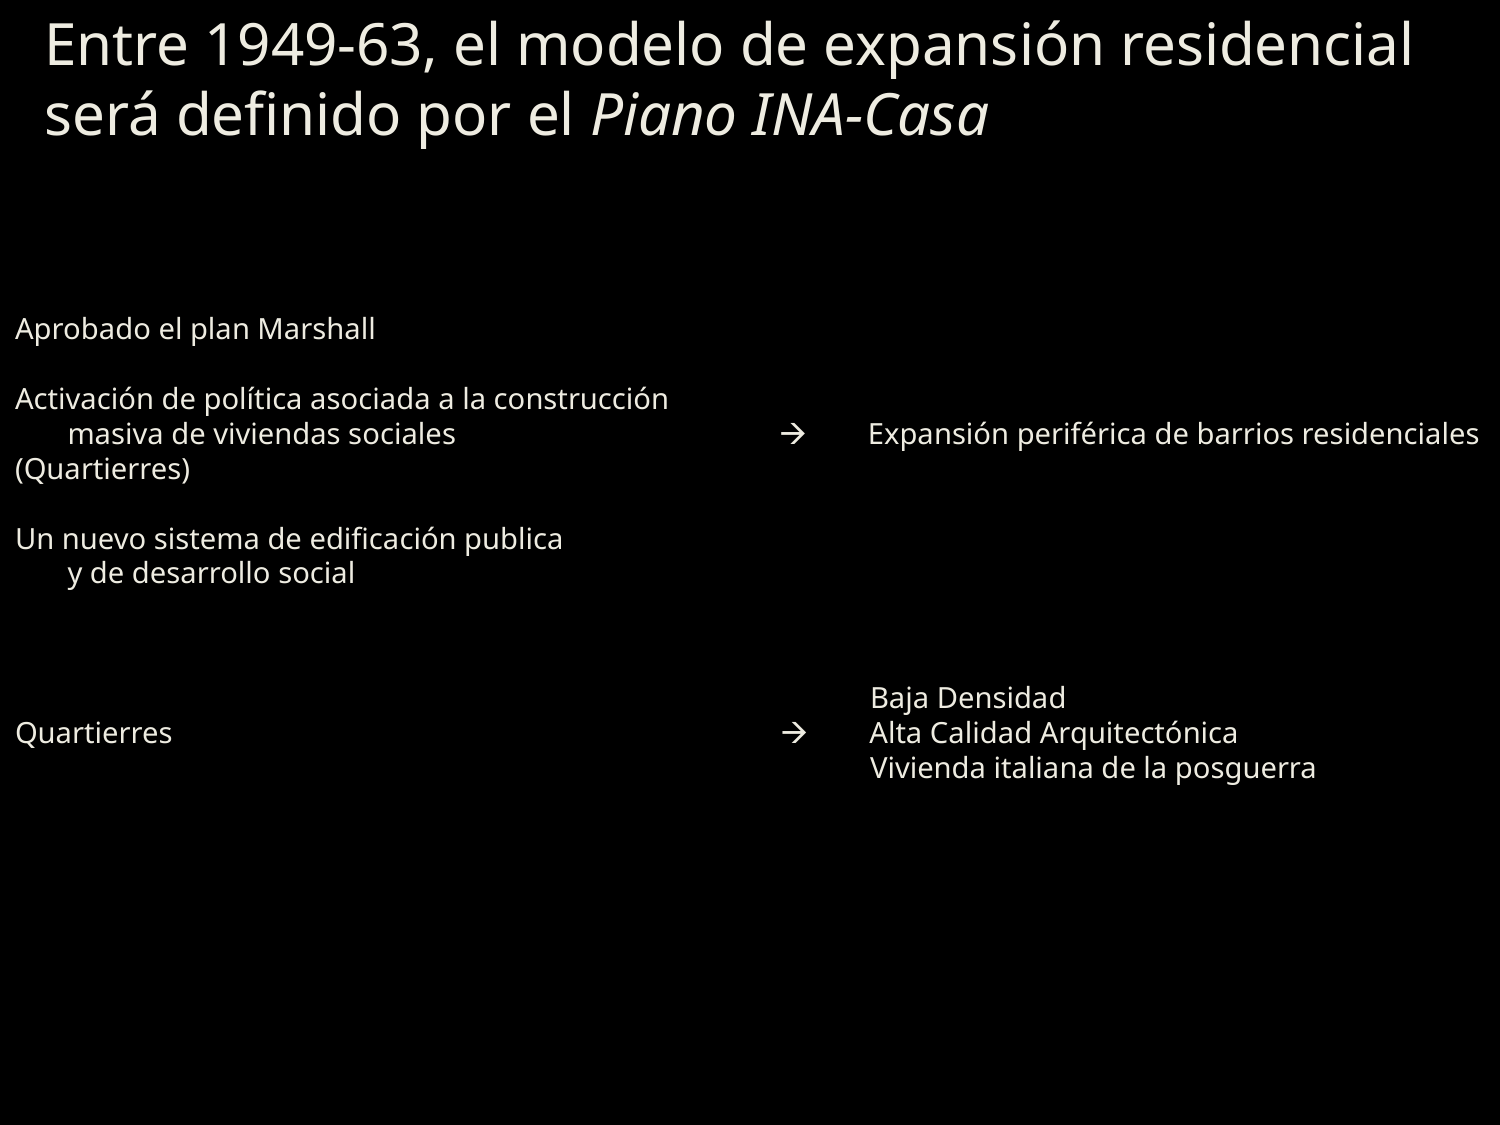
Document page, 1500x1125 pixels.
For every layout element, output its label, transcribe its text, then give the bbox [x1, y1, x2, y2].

text_box Entre 1949-63, el modelo de expansión residencial será definido por el Piano INA-Casa [29, 0, 1459, 273]
text_box Aprobado el plan Marshall Activación de política asociada a la construcción masiva de viviendas sociales  Expansión periférica de barrios residenciales (Quartierres) Un nuevo sistema de edificación publica y de desarrollo social Baja Densidad Quartierres  Alta Calidad Arquitectónica Vivienda italiana de la posguerra [0, 302, 1500, 1050]
